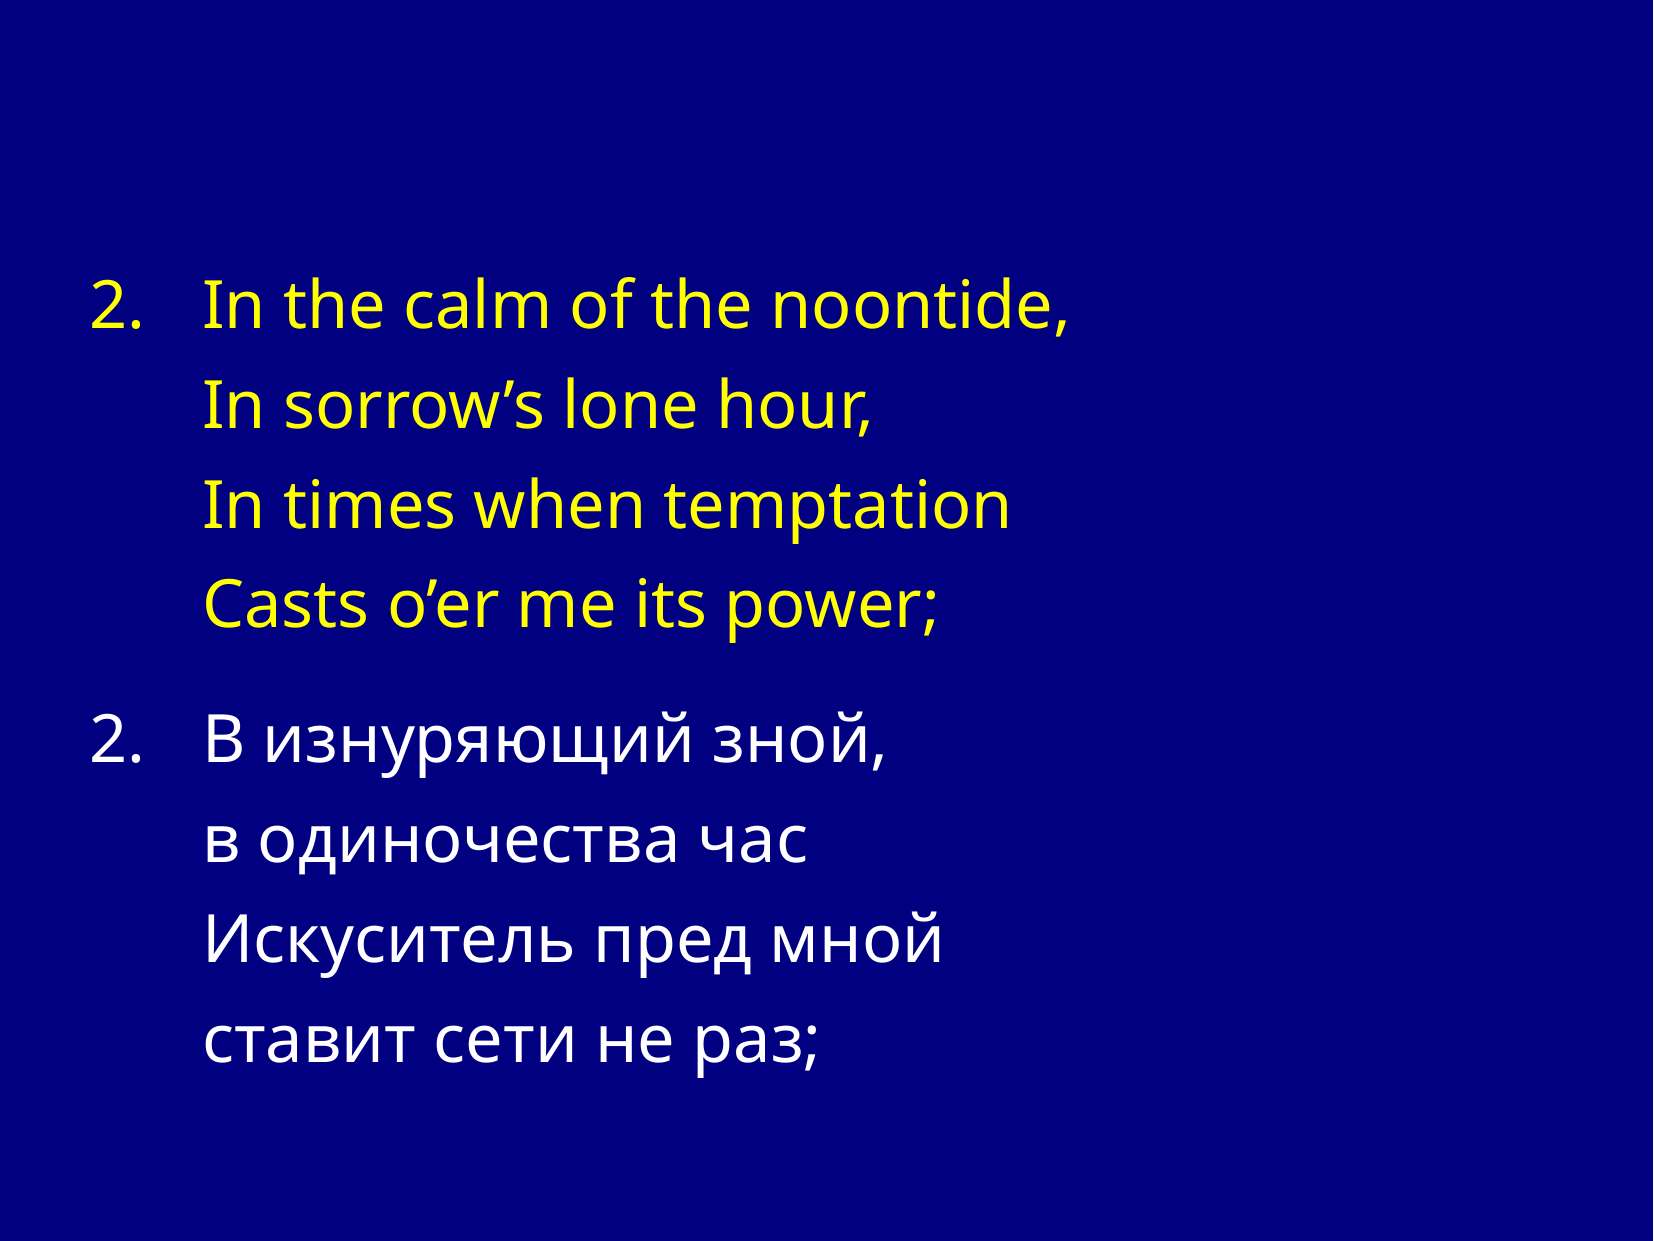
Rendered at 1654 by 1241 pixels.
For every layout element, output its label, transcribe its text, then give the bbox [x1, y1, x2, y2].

text_box 2. В изнуряющий зной, в одиночества час Искуситель пред мной ставит сети не раз; [75, 675, 1576, 1163]
text_box 2. In the calm of the noontide, In sorrow’s lone hour, In times when temptation Casts o’er me its power; [75, 150, 1576, 638]
